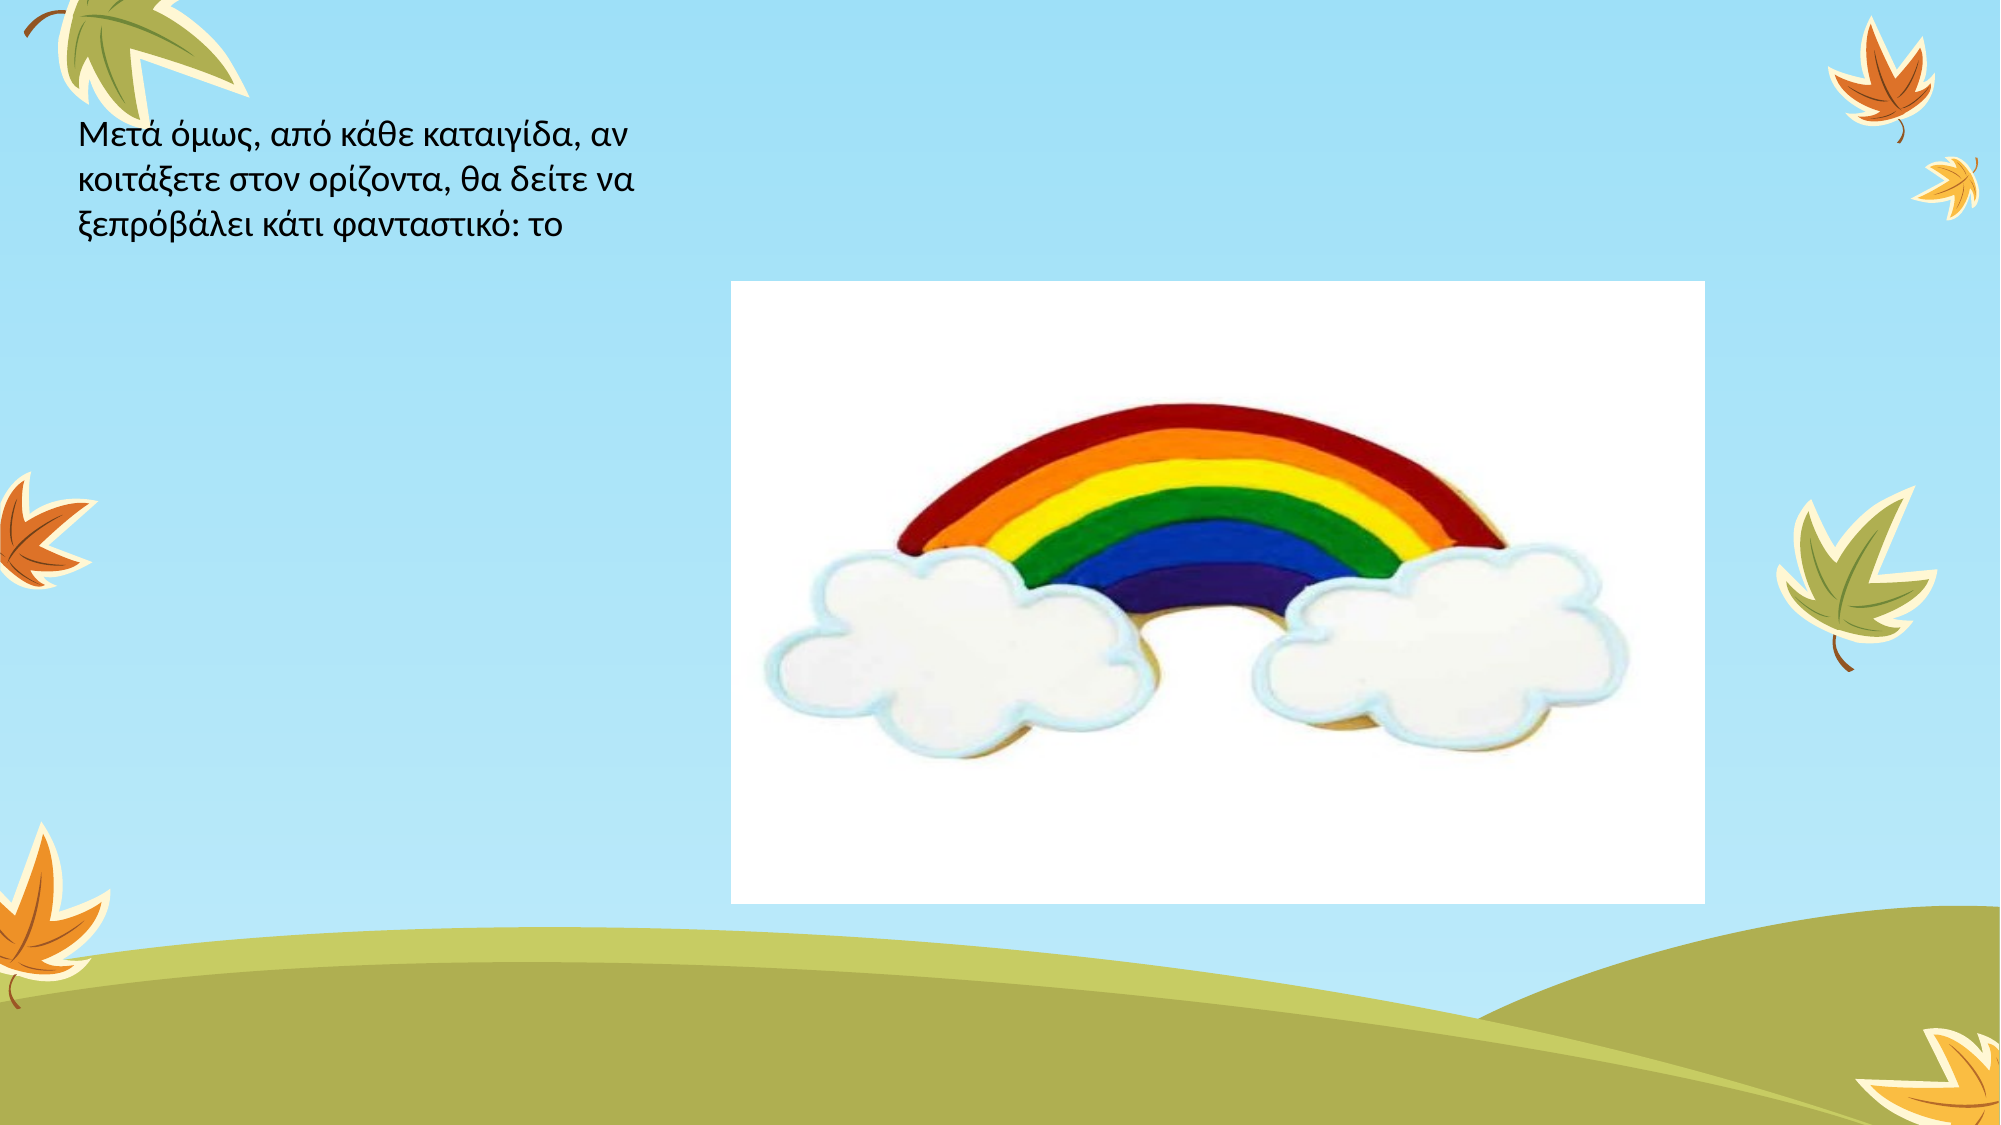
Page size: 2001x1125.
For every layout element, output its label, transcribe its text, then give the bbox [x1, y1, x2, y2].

picture [731, 281, 1705, 904]
text_box Μετά όμως, από κάθε καταιγίδα, αν κοιτάξετε στον ορίζοντα, θα δείτε να ξεπρόβάλει κάτι φανταστικό: το [62, 101, 741, 254]
